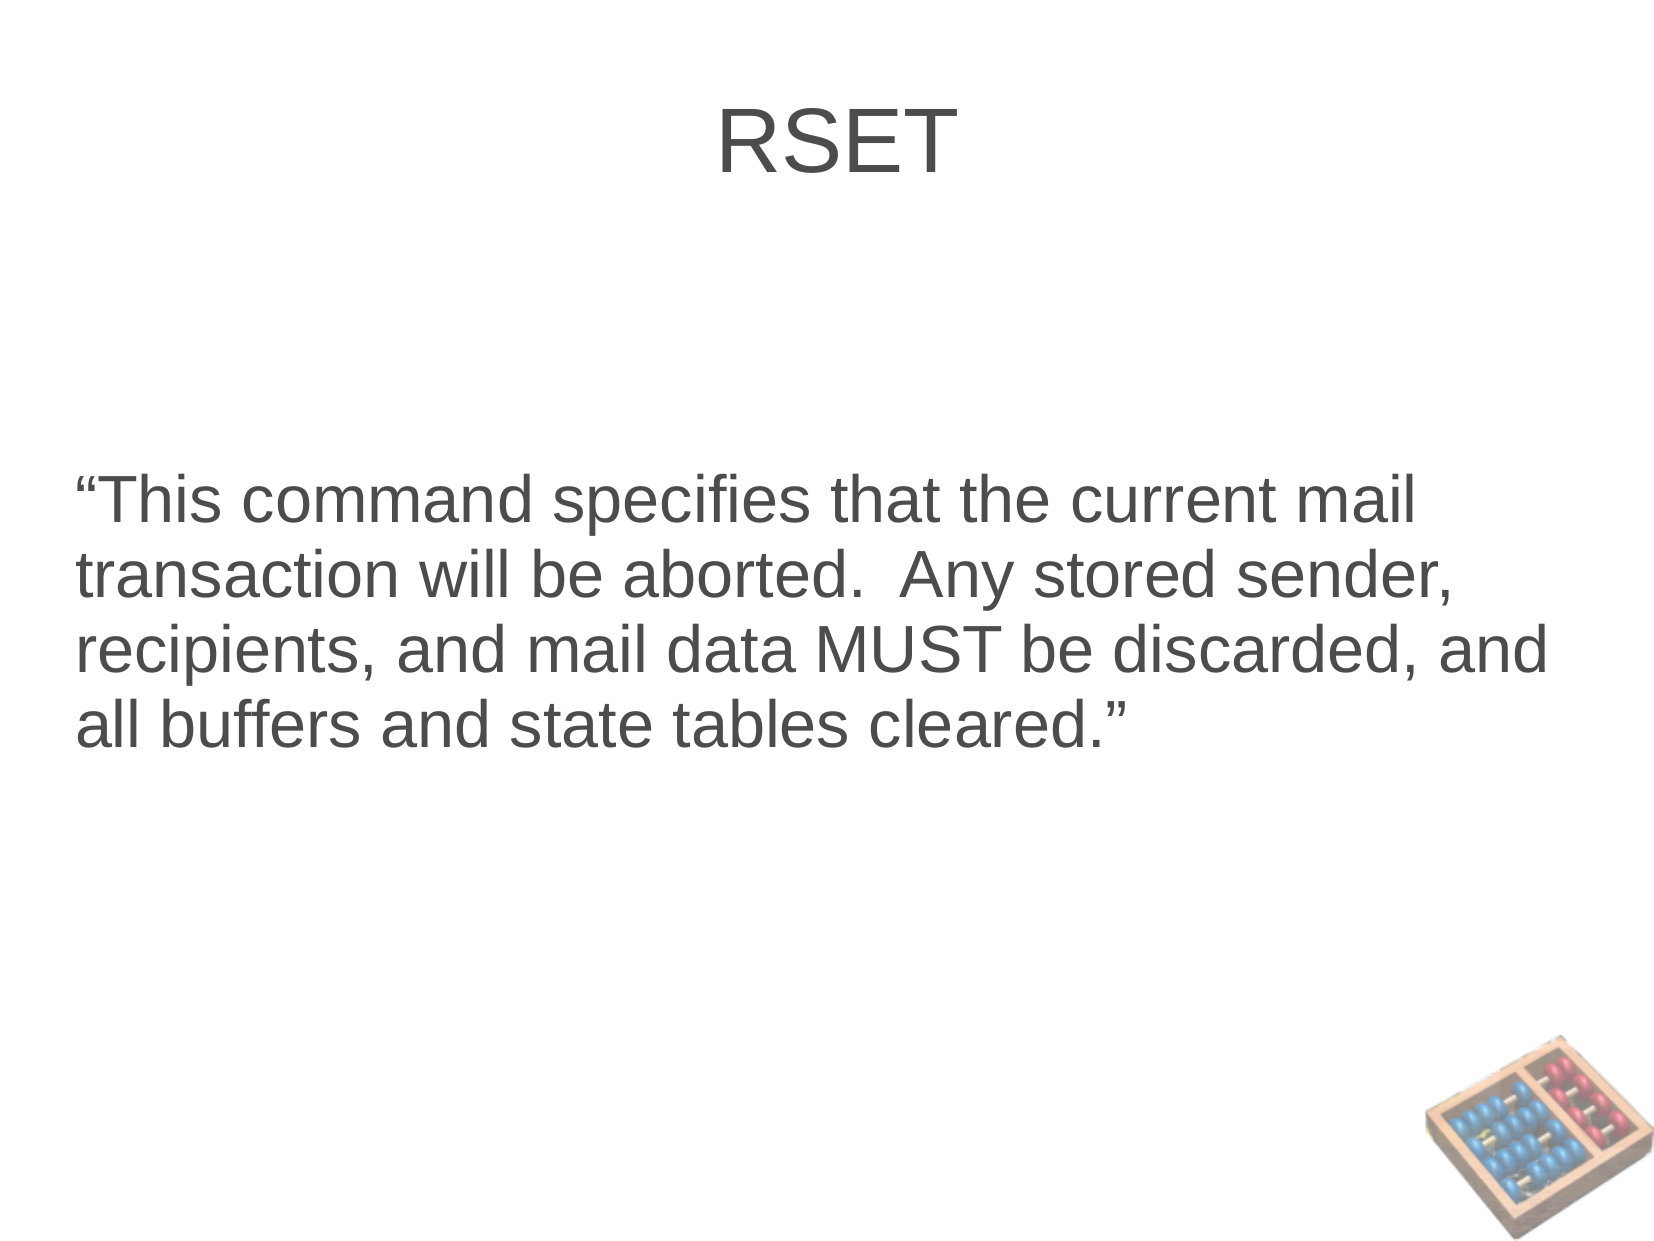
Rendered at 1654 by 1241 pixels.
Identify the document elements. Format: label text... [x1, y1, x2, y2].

title RSET [75, 37, 1601, 245]
subtitle “This command specifies that the current mail transaction will be aborted. Any stored sender, recipients, and mail data MUST be discarded, and all buffers and state tables cleared.” [75, 353, 1564, 871]
